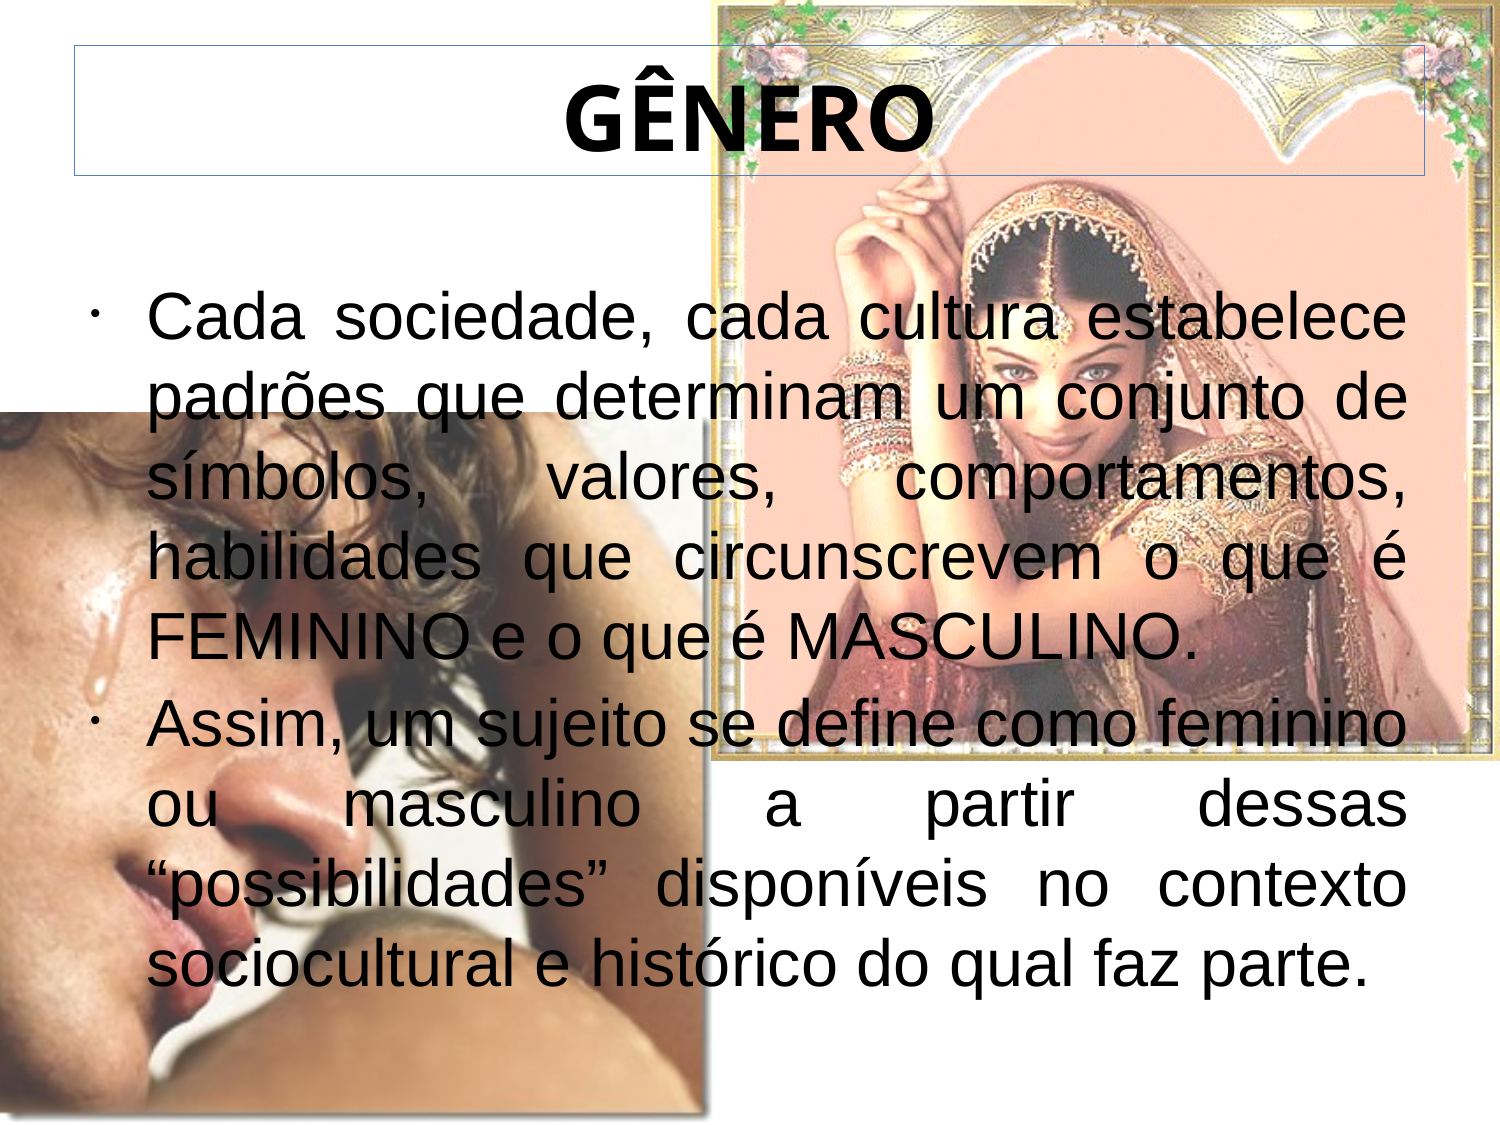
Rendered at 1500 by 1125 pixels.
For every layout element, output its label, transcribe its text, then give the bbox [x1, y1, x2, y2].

picture [711, 0, 1500, 761]
text_box Cada sociedade, cada cultura estabelece padrões que determinam um conjunto de símbolos, valores, comportamentos, habilidades que circunscrevem o que é FEMININO e o que é MASCULINO. Assim, um sujeito se define como feminino ou masculino a partir dessas “possibilidades” disponíveis no contexto sociocultural e histórico do qual faz parte. [74, 257, 1425, 1015]
text_box GÊNERO [74, 45, 1425, 176]
picture [0, 413, 715, 1125]
